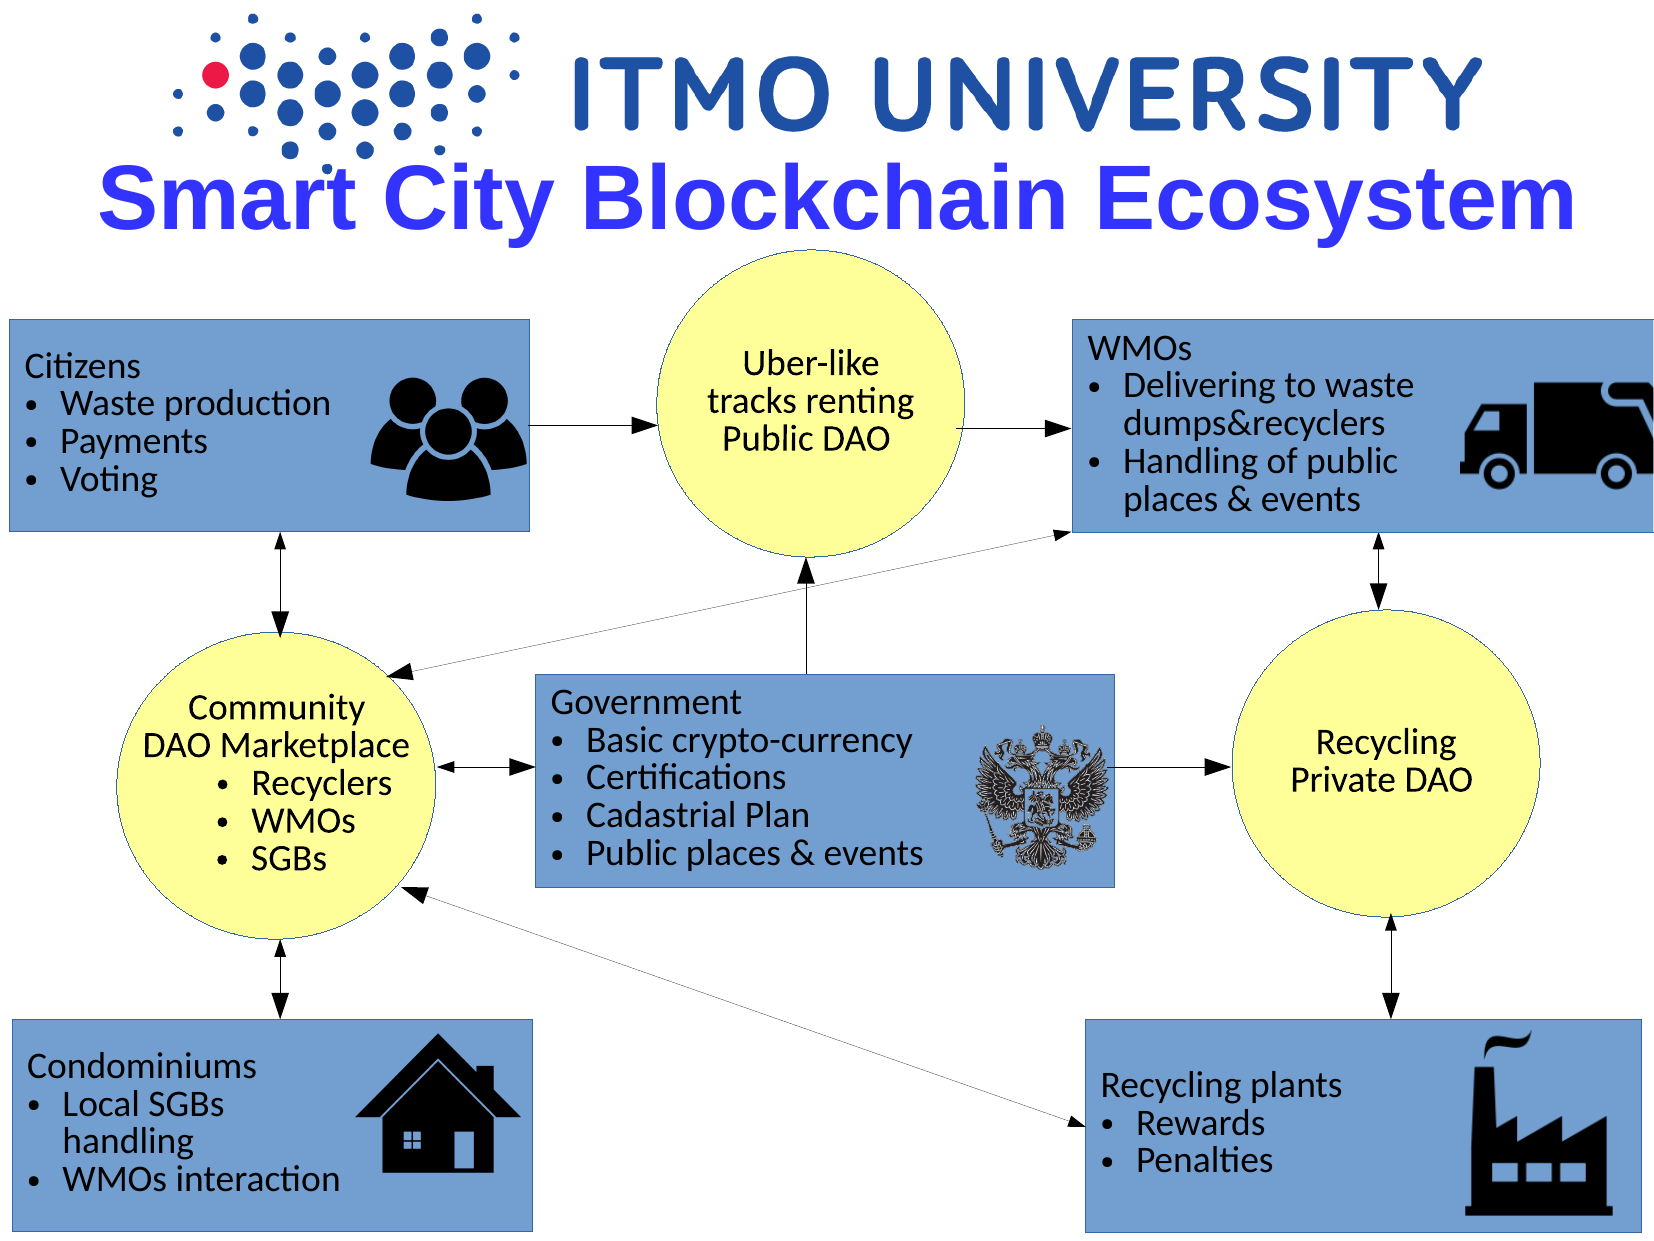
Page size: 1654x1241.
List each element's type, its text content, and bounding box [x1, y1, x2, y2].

picture [0, 0, 1654, 306]
text_box Recycling plants Rewards Penalties [1085, 1019, 1642, 1233]
text_box Uber-like tracks renting Public DAO [656, 249, 965, 558]
picture [355, 1020, 521, 1186]
text_box Citizens Waste production Payments Voting [9, 319, 530, 532]
picture [975, 725, 1109, 870]
picture [1435, 1019, 1643, 1226]
text_box Condominiums Local SGBs handling WMOs interaction [12, 1019, 533, 1232]
text_box Recycling Private DAO [1232, 609, 1541, 918]
text_box WMOs Delivering to waste dumps&recyclers Handling of public places & events [1072, 319, 1460, 533]
text_box Community DAO Marketplace Recyclers WMOs SGBs [116, 632, 436, 940]
picture [1460, 316, 1654, 556]
text_box Government Basic crypto-currency Certifications Cadastrial Plan Public places & events [535, 674, 1115, 888]
picture [369, 360, 528, 518]
